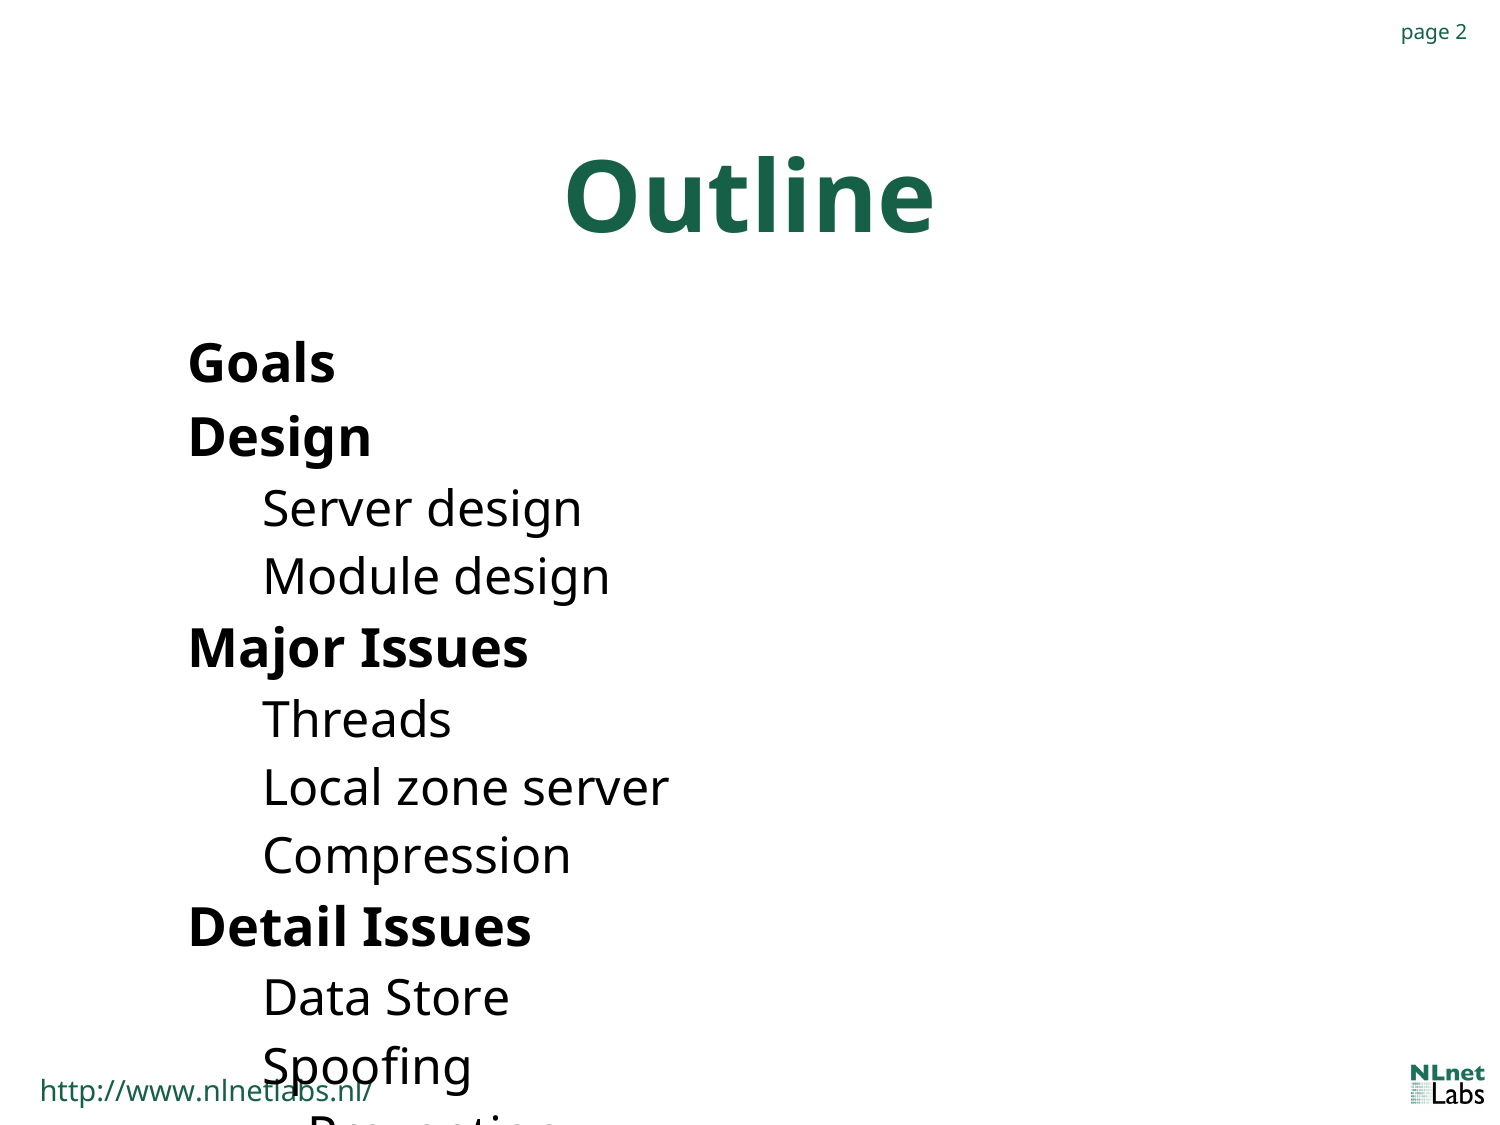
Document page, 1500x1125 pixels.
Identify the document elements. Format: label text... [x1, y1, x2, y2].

picture [1409, 1059, 1485, 1111]
title Outline [112, 66, 1388, 322]
list Goals Design Server design Module design Major Issues Threads Local zone server Compression Detail Issues Data Store Spoofing Prevention Overload Handling [112, 324, 735, 1037]
